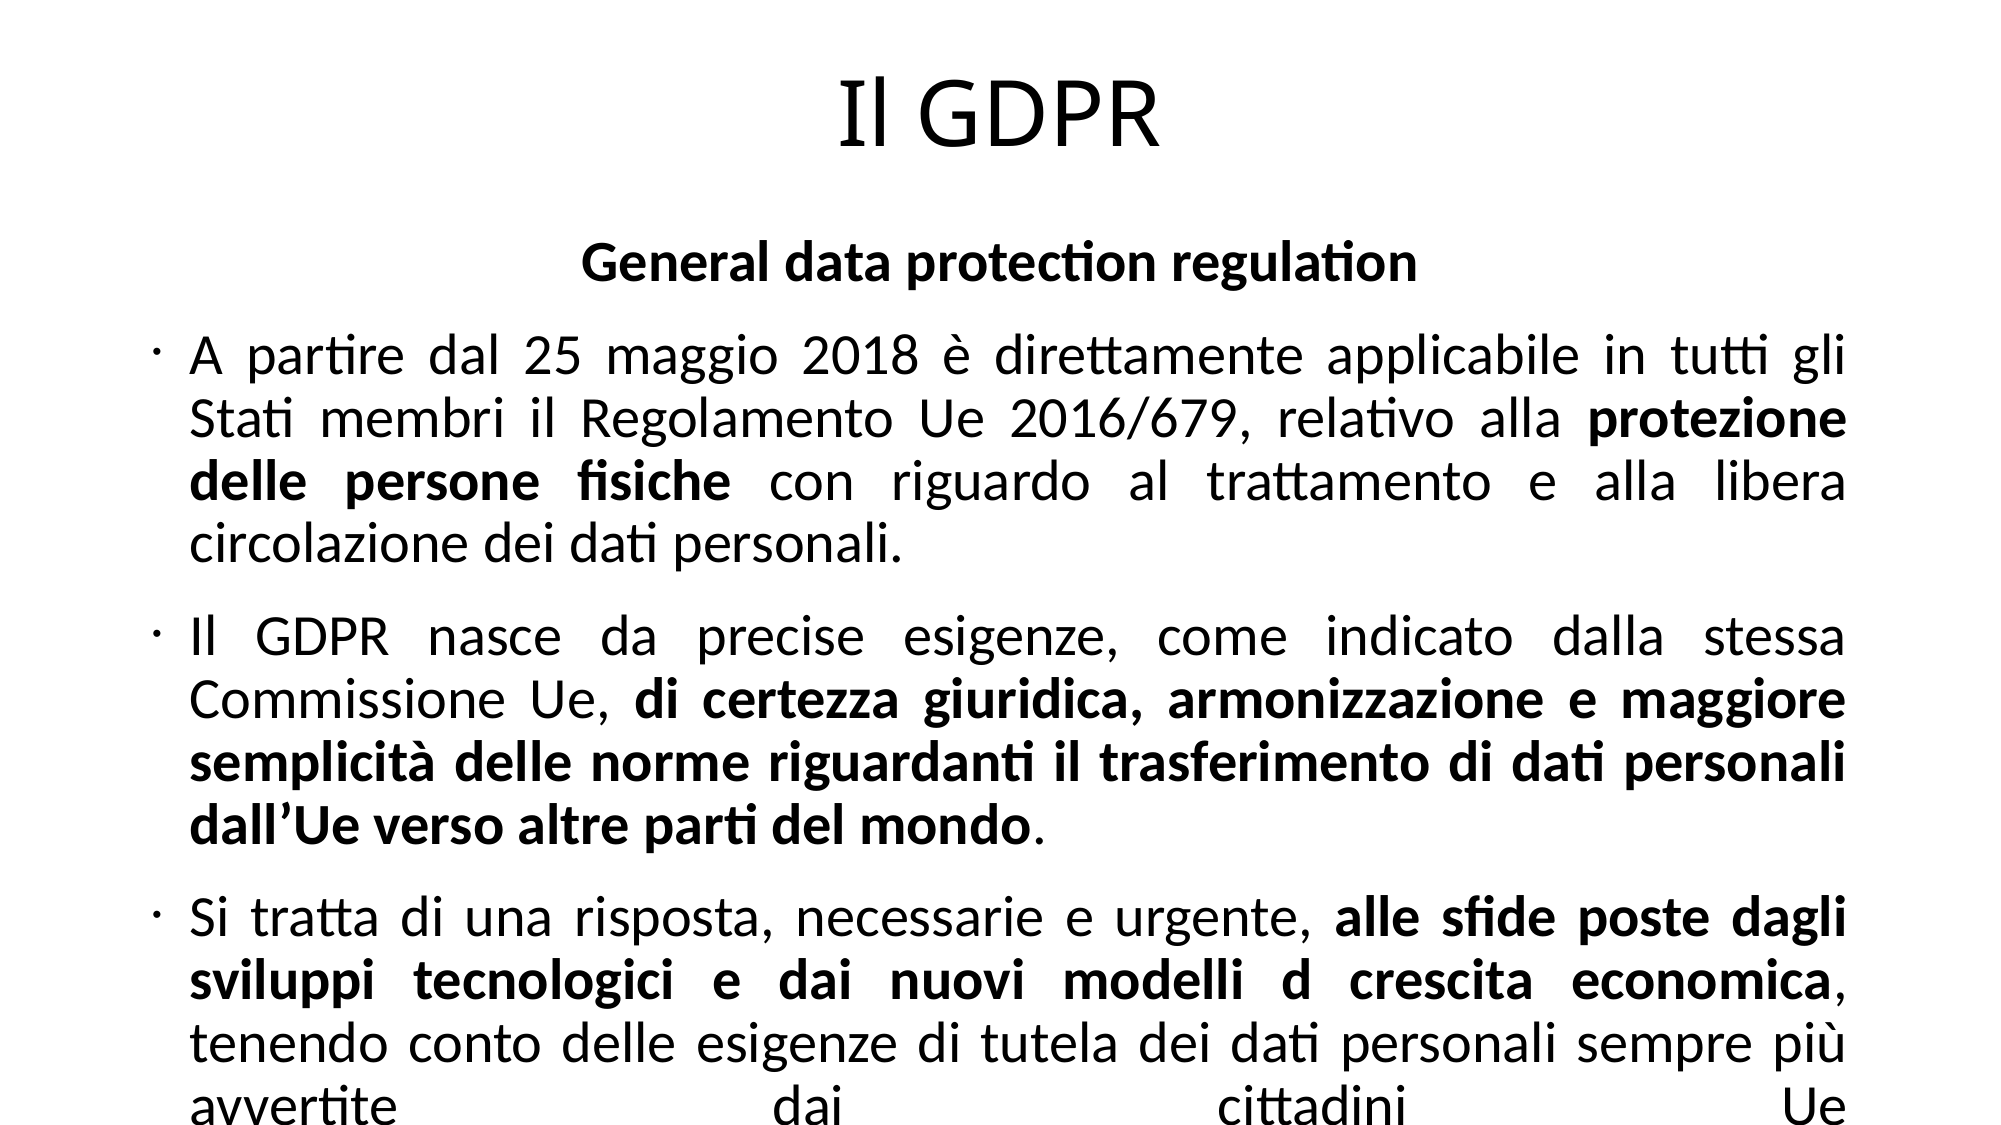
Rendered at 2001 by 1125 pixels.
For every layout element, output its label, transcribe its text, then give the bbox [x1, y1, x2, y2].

list General data protection regulation A partire dal 25 maggio 2018 è direttamente applicabile in tutti gli Stati membri il Regolamento Ue 2016/679, relativo alla protezione delle persone fisiche con riguardo al trattamento e alla libera circolazione dei dati personali. Il GDPR nasce da precise esigenze, come indicato dalla stessa Commissione Ue, di certezza giuridica, armonizzazione e maggiore semplicità delle norme riguardanti il trasferimento di dati personali dall’Ue verso altre parti del mondo. Si tratta di una risposta, necessarie e urgente, alle sfide poste dagli sviluppi tecnologici e dai nuovi modelli d crescita economica, tenendo conto delle esigenze di tutela dei dati personali sempre più avvertite dai cittadini Ue (https://www.agendadigitale.eu/cittadinanza-digitale/gdpr-tutto-cio-che-ce-da-sapere-per-essere-preparati/) [137, 223, 1863, 1063]
title Il GDPR [137, 59, 1863, 223]
